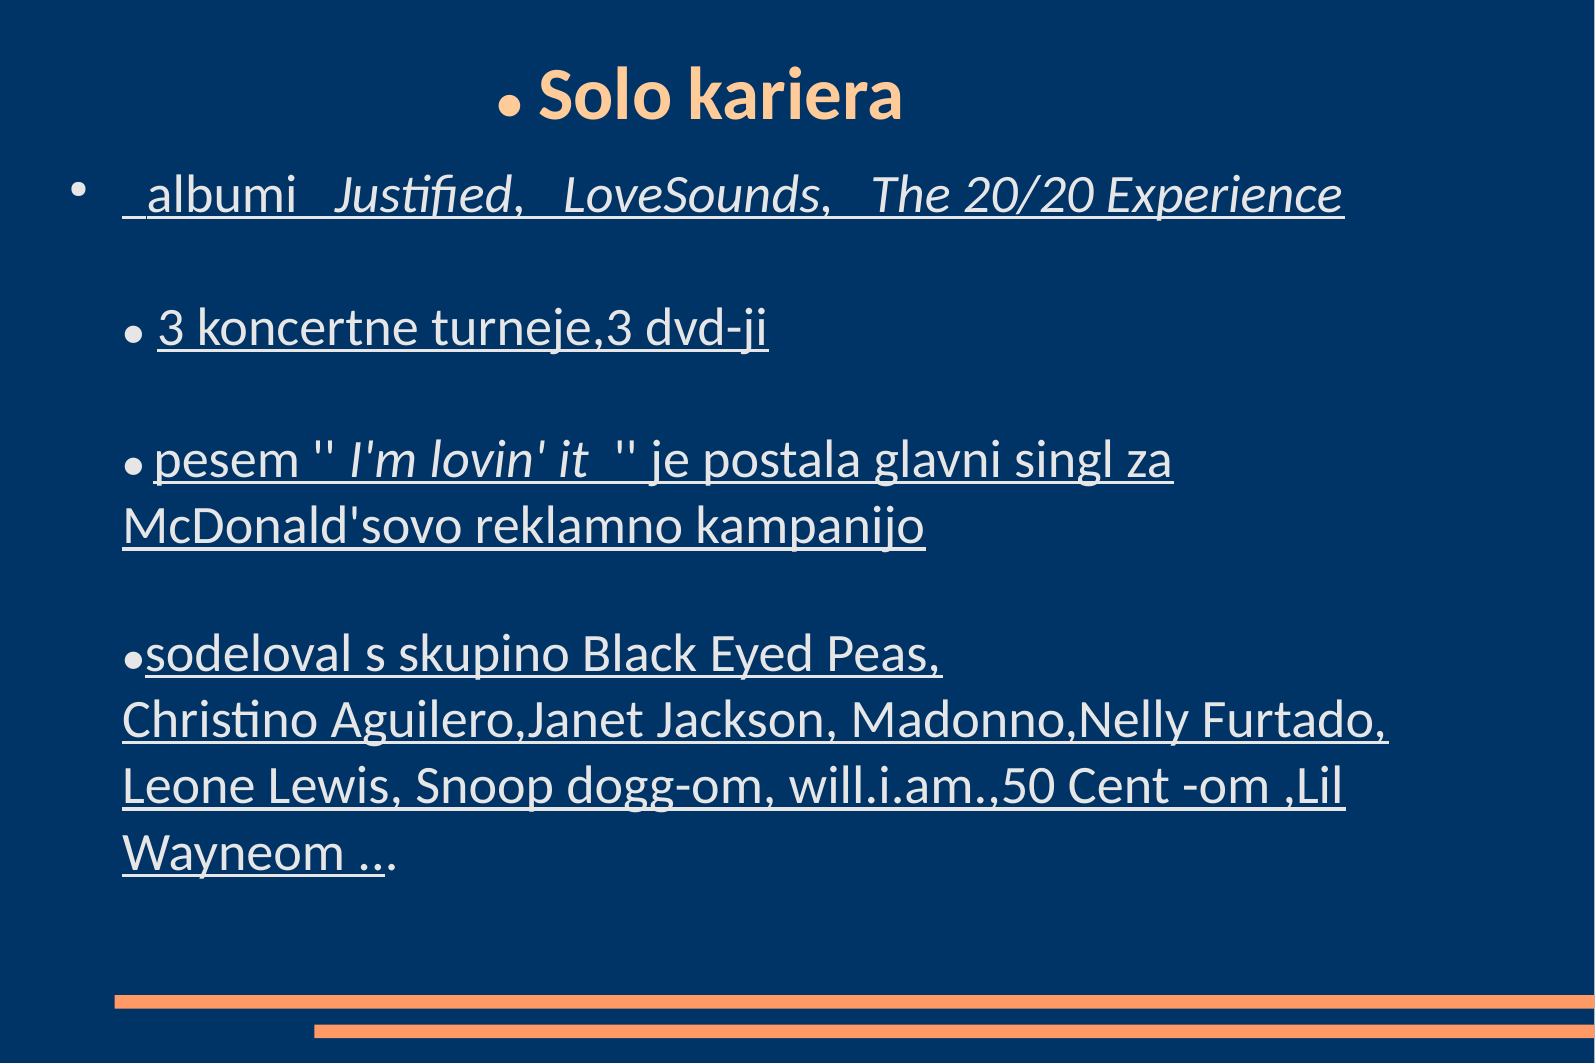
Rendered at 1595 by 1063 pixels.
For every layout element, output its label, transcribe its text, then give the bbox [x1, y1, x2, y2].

text_box albumi Justified, LoveSounds, The 20/20 Experience ● 3 koncertne turneje,3 dvd-ji ● pesem '' I'm lovin' it '' je postala glavni singl za McDonald'sovo reklamno kampanijo ●sodeloval s skupino Black Eyed Peas, Christino Aguilero,Janet Jackson, Madonno,Nelly Furtado, Leone Lewis, Snoop dogg-om, will.i.am.,50 Cent -om ,Lil Wayneom ... [51, 156, 1415, 972]
text_box ● Solo kariera [472, 35, 1051, 177]
